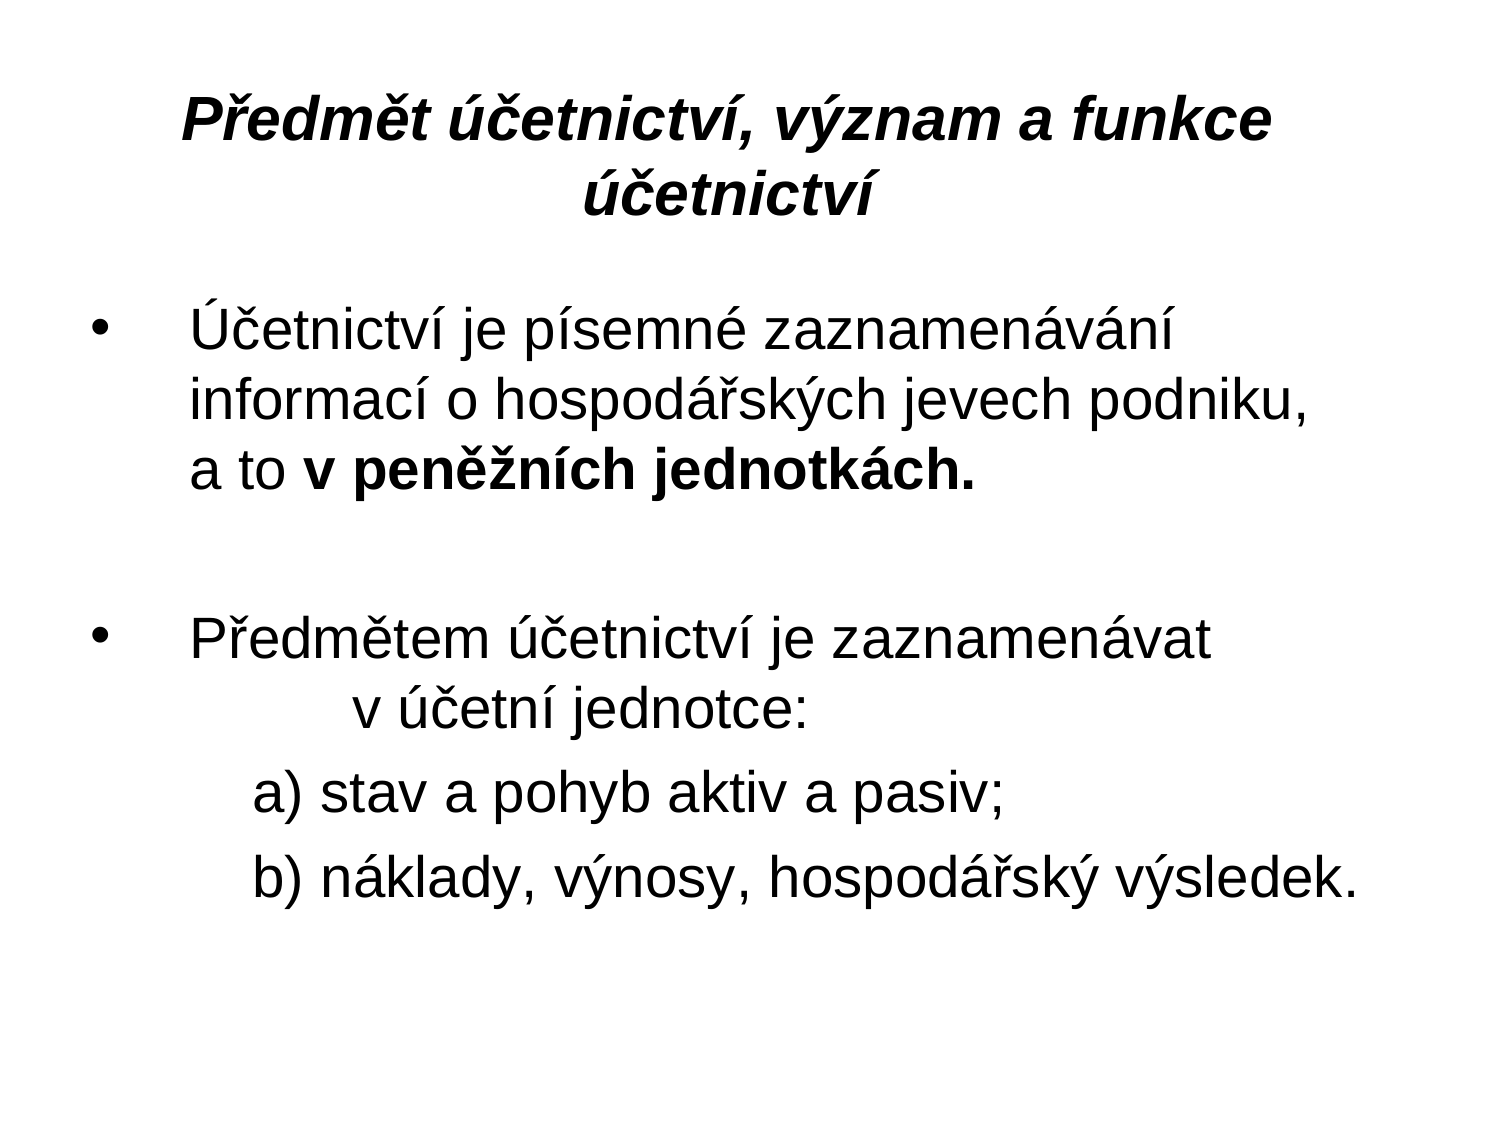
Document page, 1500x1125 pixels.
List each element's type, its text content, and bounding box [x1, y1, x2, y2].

list Účetnictví je písemné zaznamenávání informací o hospodářských jevech podniku, a to v peněžních jednotkách. Předmětem účetnictví je zaznamenávat v účetní jednotce: a) stav a pohyb aktiv a pasiv; b) náklady, výnosy, hospodářský výsledek. [75, 283, 1426, 998]
title Předmět účetnictví, význam a funkce účetnictví [88, 30, 1367, 275]
